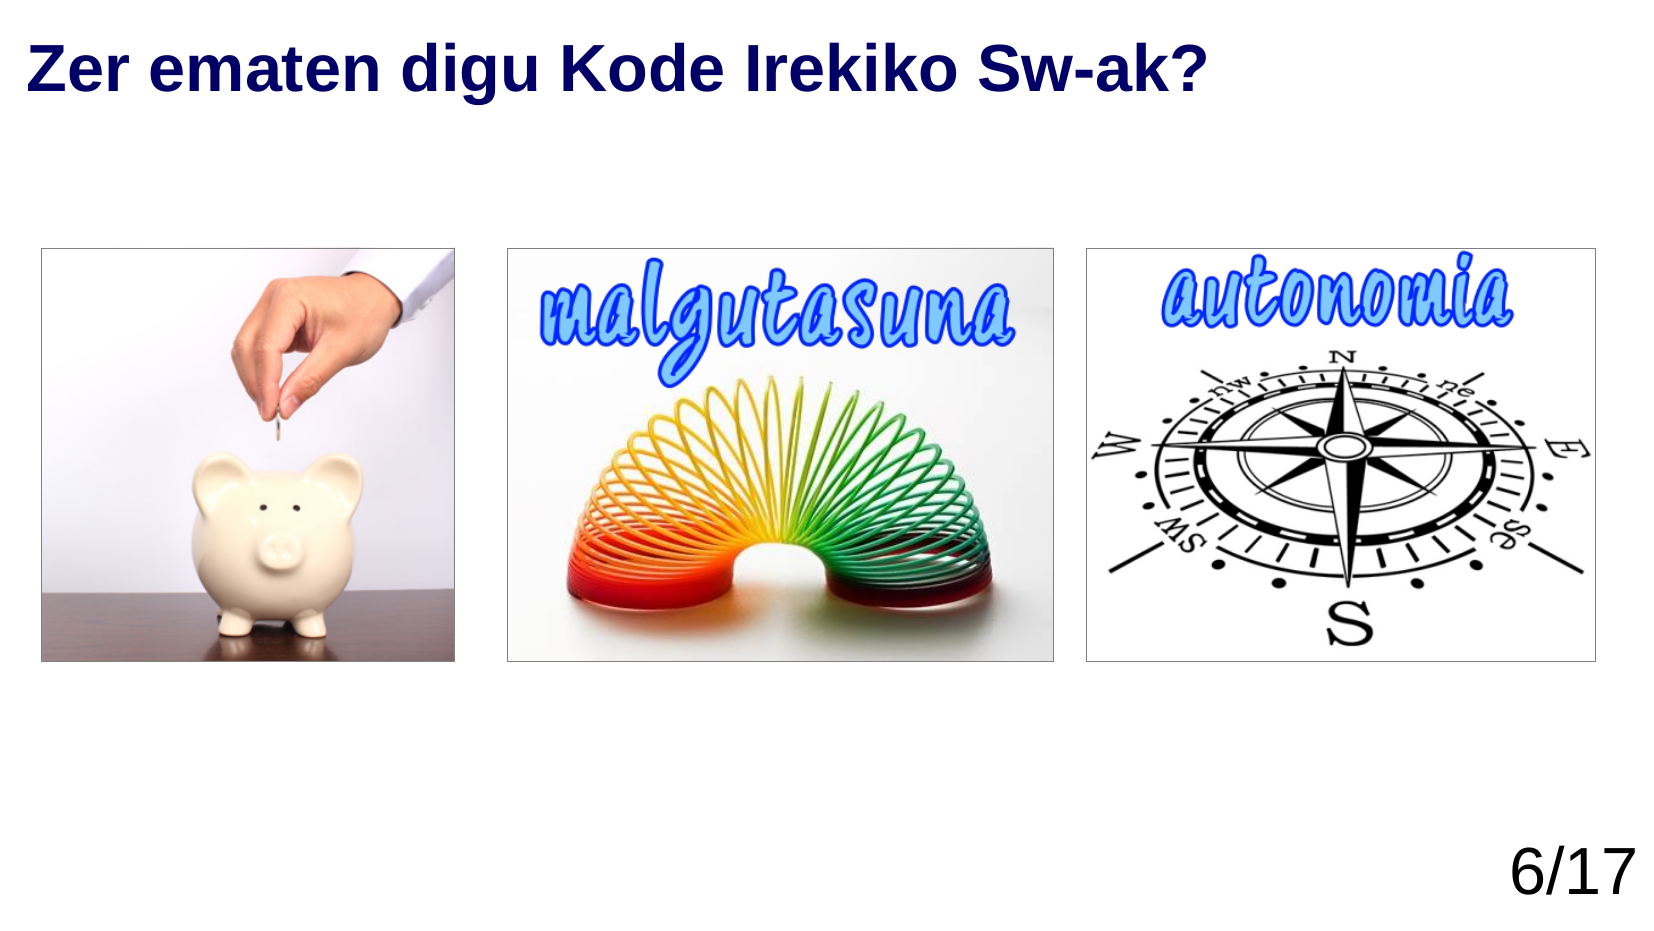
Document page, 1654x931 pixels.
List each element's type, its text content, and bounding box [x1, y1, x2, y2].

picture [1086, 247, 1596, 662]
text_box Zer ematen digu Kode Irekiko Sw-ak? [11, 23, 1347, 114]
picture [41, 247, 455, 662]
text_box <número>/17 [1429, 826, 1654, 917]
picture [507, 247, 1054, 662]
